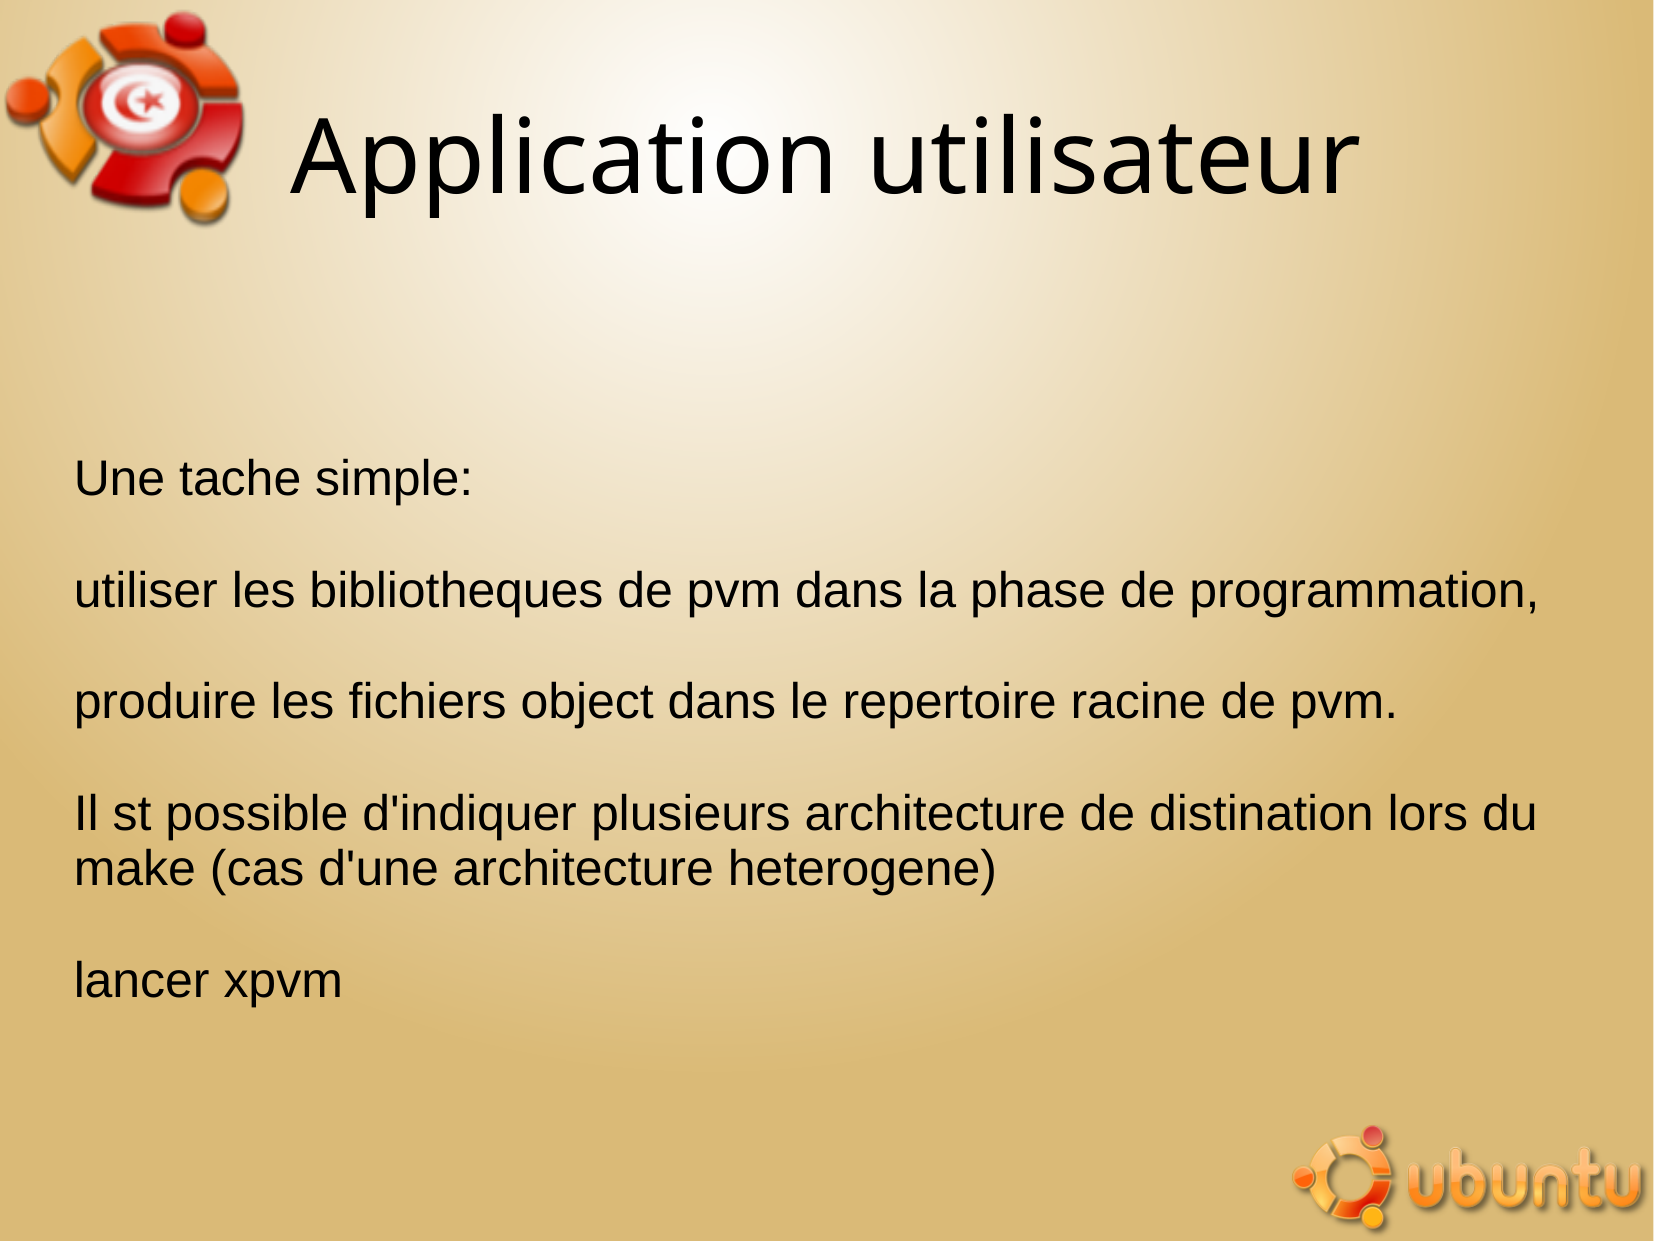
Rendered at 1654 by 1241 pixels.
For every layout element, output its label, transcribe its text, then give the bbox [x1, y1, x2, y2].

title Application utilisateur [82, 49, 1571, 257]
picture [0, 0, 1654, 1241]
text_box Une tache simple: utiliser les bibliotheques de pvm dans la phase de programmation, produire les fichiers object dans le repertoire racine de pvm. Il st possible d'indiquer plusieurs architecture de distination lors du make (cas d'une architecture heterogene) lancer xpvm [59, 442, 1595, 1078]
text_box [147, 383, 1477, 442]
